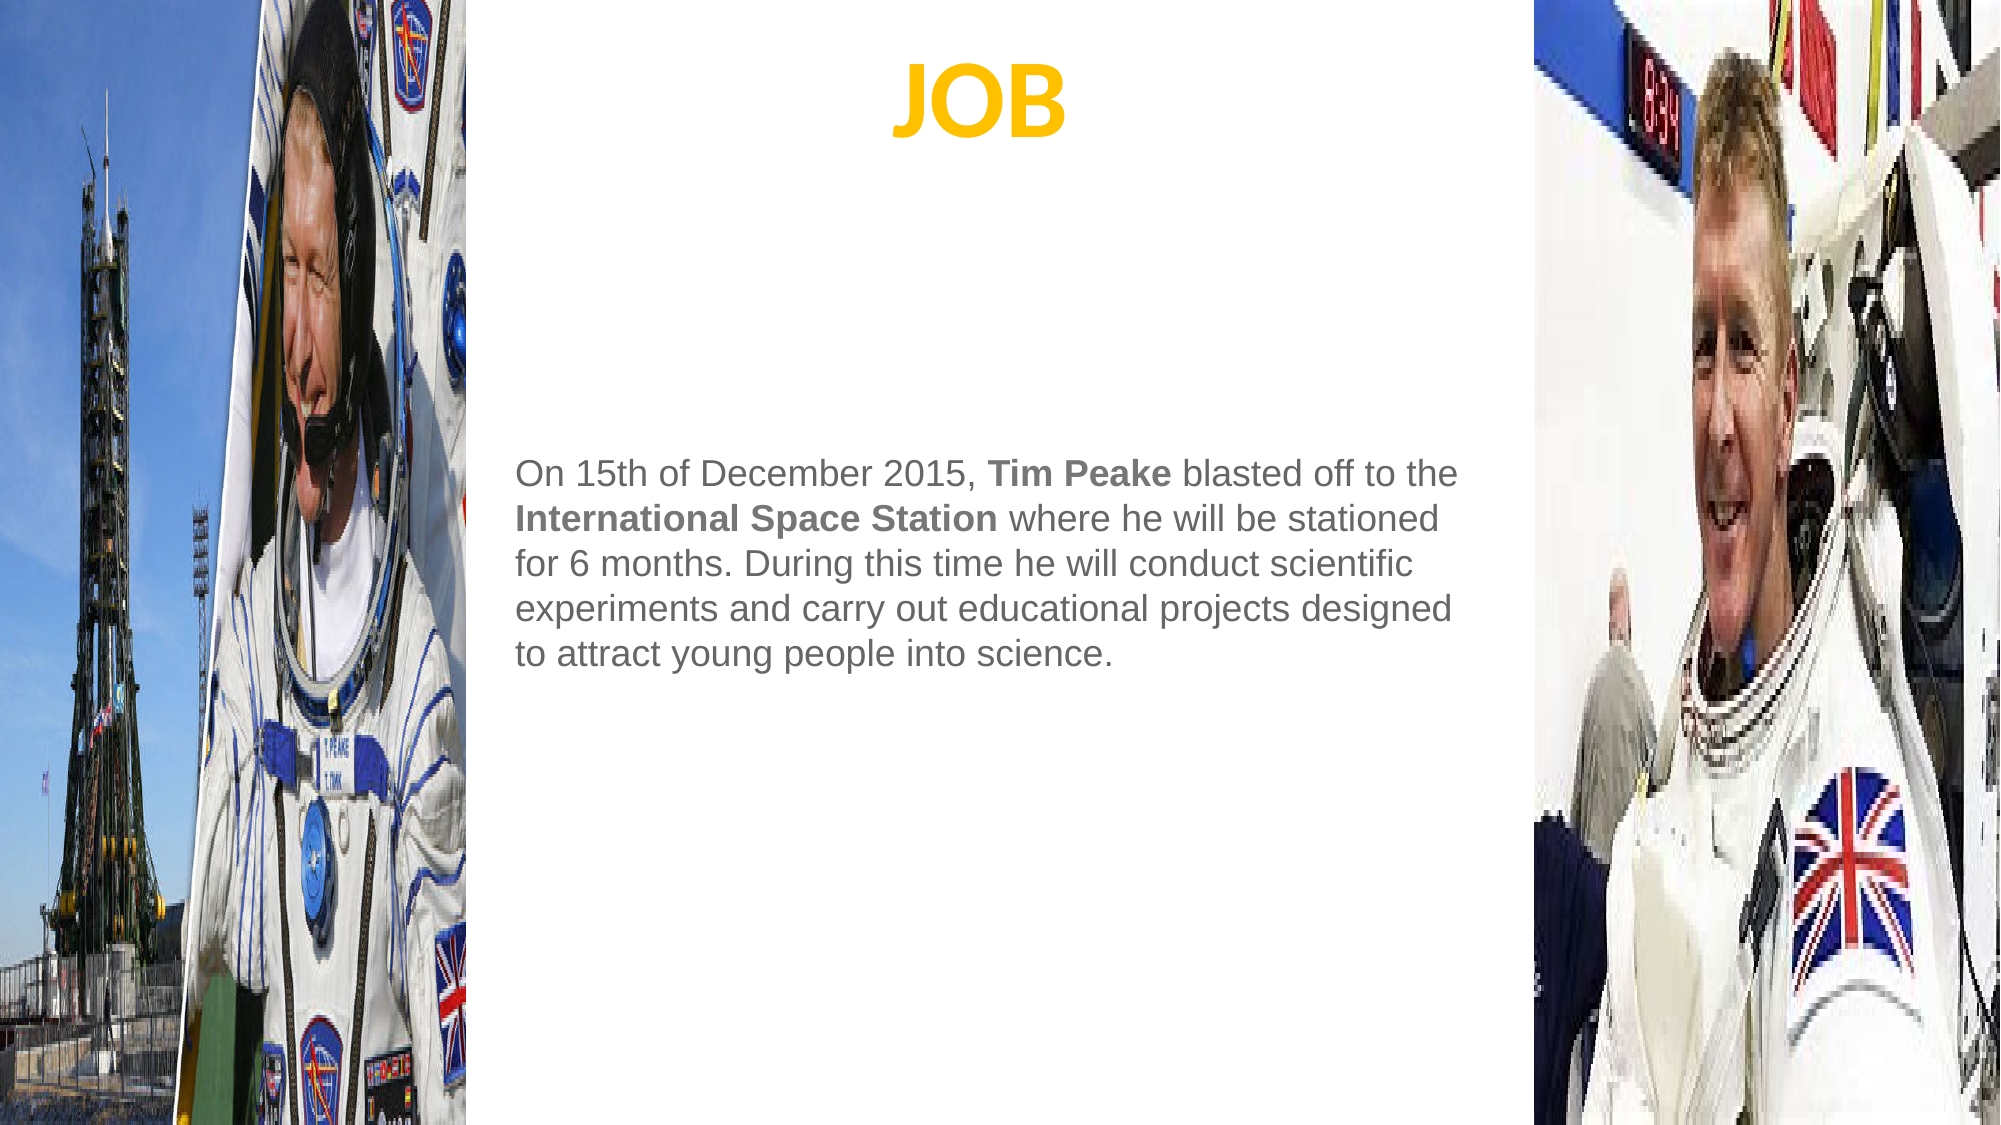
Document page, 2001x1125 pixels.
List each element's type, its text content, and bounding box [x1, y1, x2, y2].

text_box On 15th of December 2015, Tim Peake blasted off to the International Space Station where he will be stationed for 6 months. During this time he will conduct scientific experiments and carry out educational projects designed to attract young people into science. [500, 441, 1500, 681]
picture [0, 0, 466, 1125]
picture [1534, 0, 2000, 1125]
text_box JOB [877, 17, 1084, 167]
